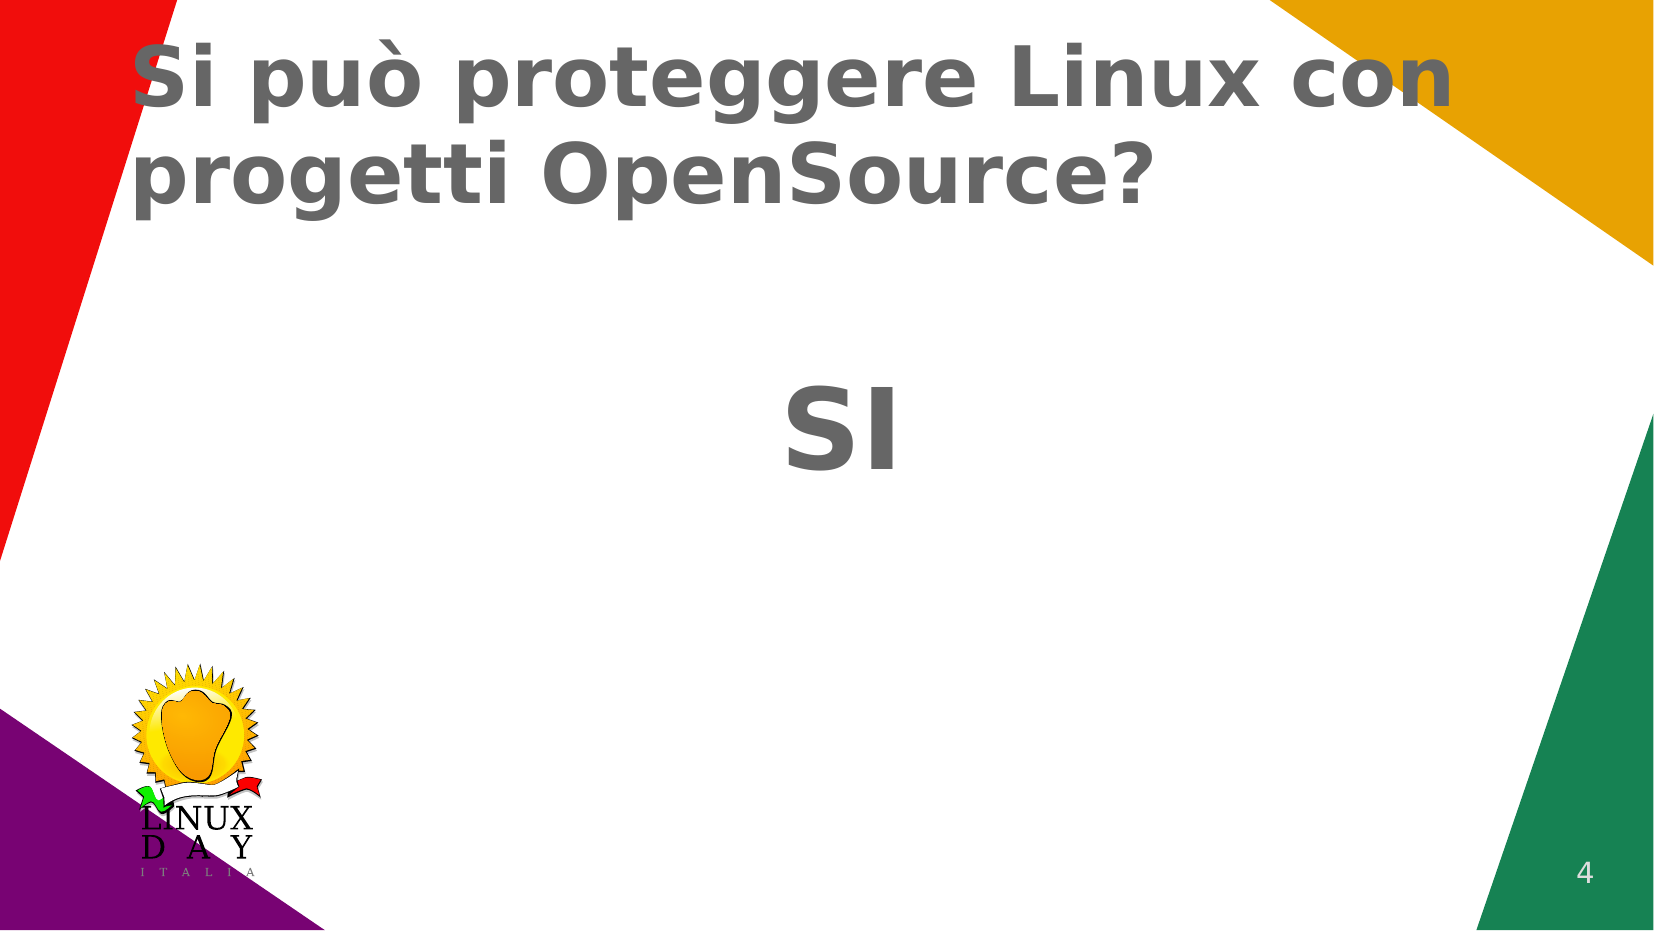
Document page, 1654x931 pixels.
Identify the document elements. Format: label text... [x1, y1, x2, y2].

list Si può proteggere Linux con progetti OpenSource? SI [59, 29, 1625, 886]
picture [0, 644, 404, 931]
